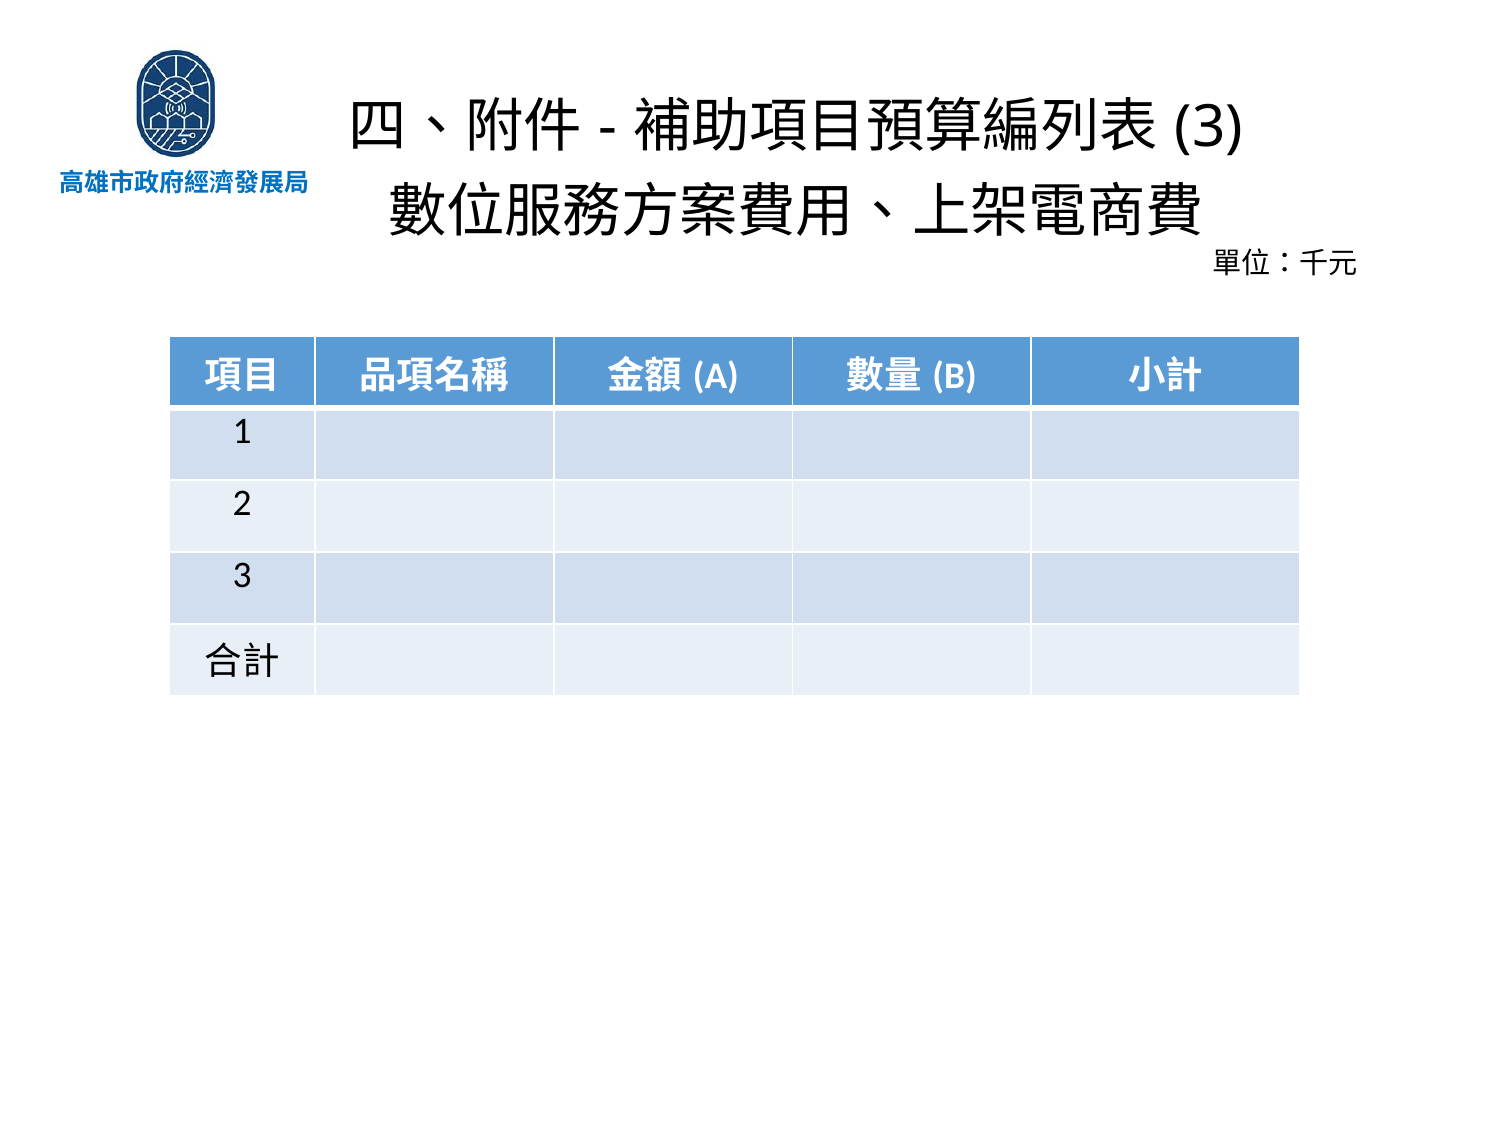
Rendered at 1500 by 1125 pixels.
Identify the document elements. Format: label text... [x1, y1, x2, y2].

table_cell [1032, 481, 1299, 551]
table_header 小計 [1032, 337, 1299, 405]
table_cell [793, 553, 1030, 623]
table_header 品項名稱 [316, 337, 553, 405]
table_header 項目 [170, 337, 314, 405]
text_box 四、附件-補助項目預算編列表(3) 數位服務方案費用、上架電商費 [222, 65, 1369, 262]
table_cell [316, 553, 553, 623]
table_cell [555, 553, 792, 623]
table_cell 合計 [170, 625, 314, 695]
table_cell [316, 481, 553, 551]
picture [103, 30, 248, 176]
table_cell 1 [170, 411, 314, 479]
table_cell [555, 625, 792, 695]
table_cell [555, 411, 792, 479]
table_cell [793, 481, 1030, 551]
table_header 數量(B) [793, 337, 1030, 405]
table_header 金額(A) [555, 337, 792, 405]
table_cell [1032, 411, 1299, 479]
table_cell [555, 481, 792, 551]
table_cell [316, 625, 553, 695]
table_cell 3 [170, 553, 314, 623]
table_cell 2 [170, 481, 314, 551]
table_cell [1032, 625, 1299, 695]
table_cell [793, 411, 1030, 479]
text_box 單位：千元 [1197, 236, 1500, 287]
table_cell [316, 411, 553, 479]
table_cell [793, 625, 1030, 695]
table_cell [1032, 553, 1299, 623]
